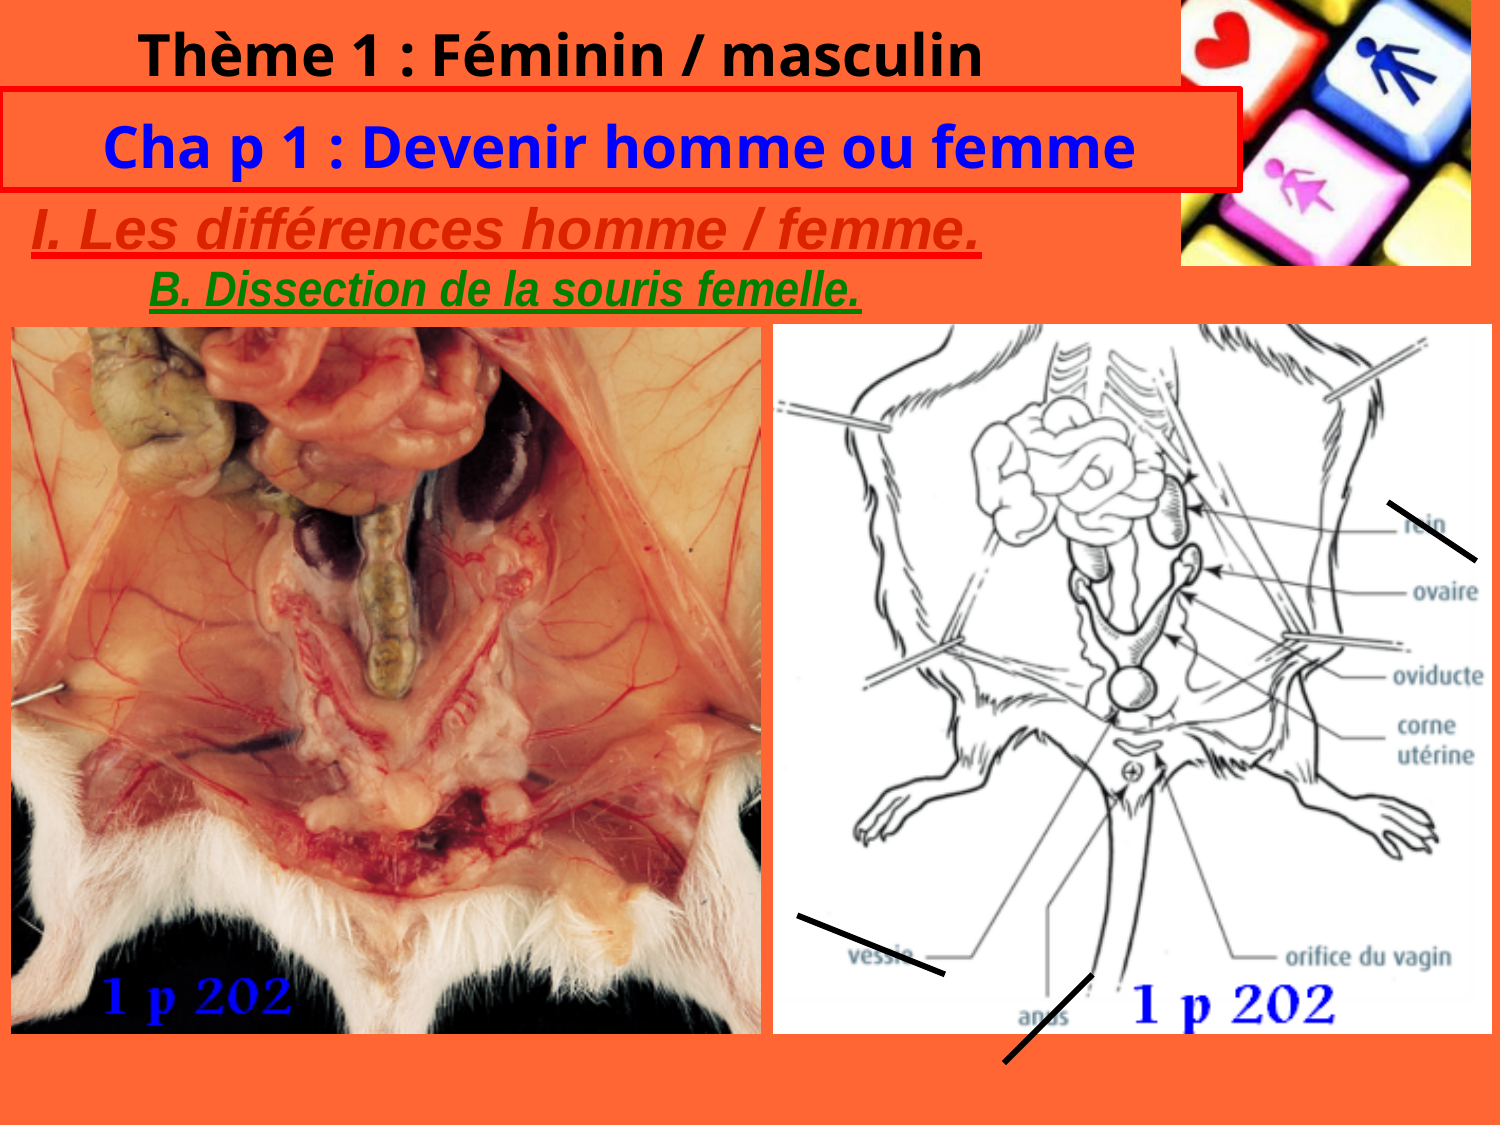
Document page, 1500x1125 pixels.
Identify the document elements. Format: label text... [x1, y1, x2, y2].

text_box Cha p 1 : Devenir homme ou femme [0, 88, 1241, 191]
chart [29, 194, 1033, 325]
picture [773, 324, 1492, 1034]
picture [1181, 0, 1471, 266]
text_box Thème 1 : Féminin / masculin [0, 0, 1122, 88]
picture [11, 327, 761, 1034]
